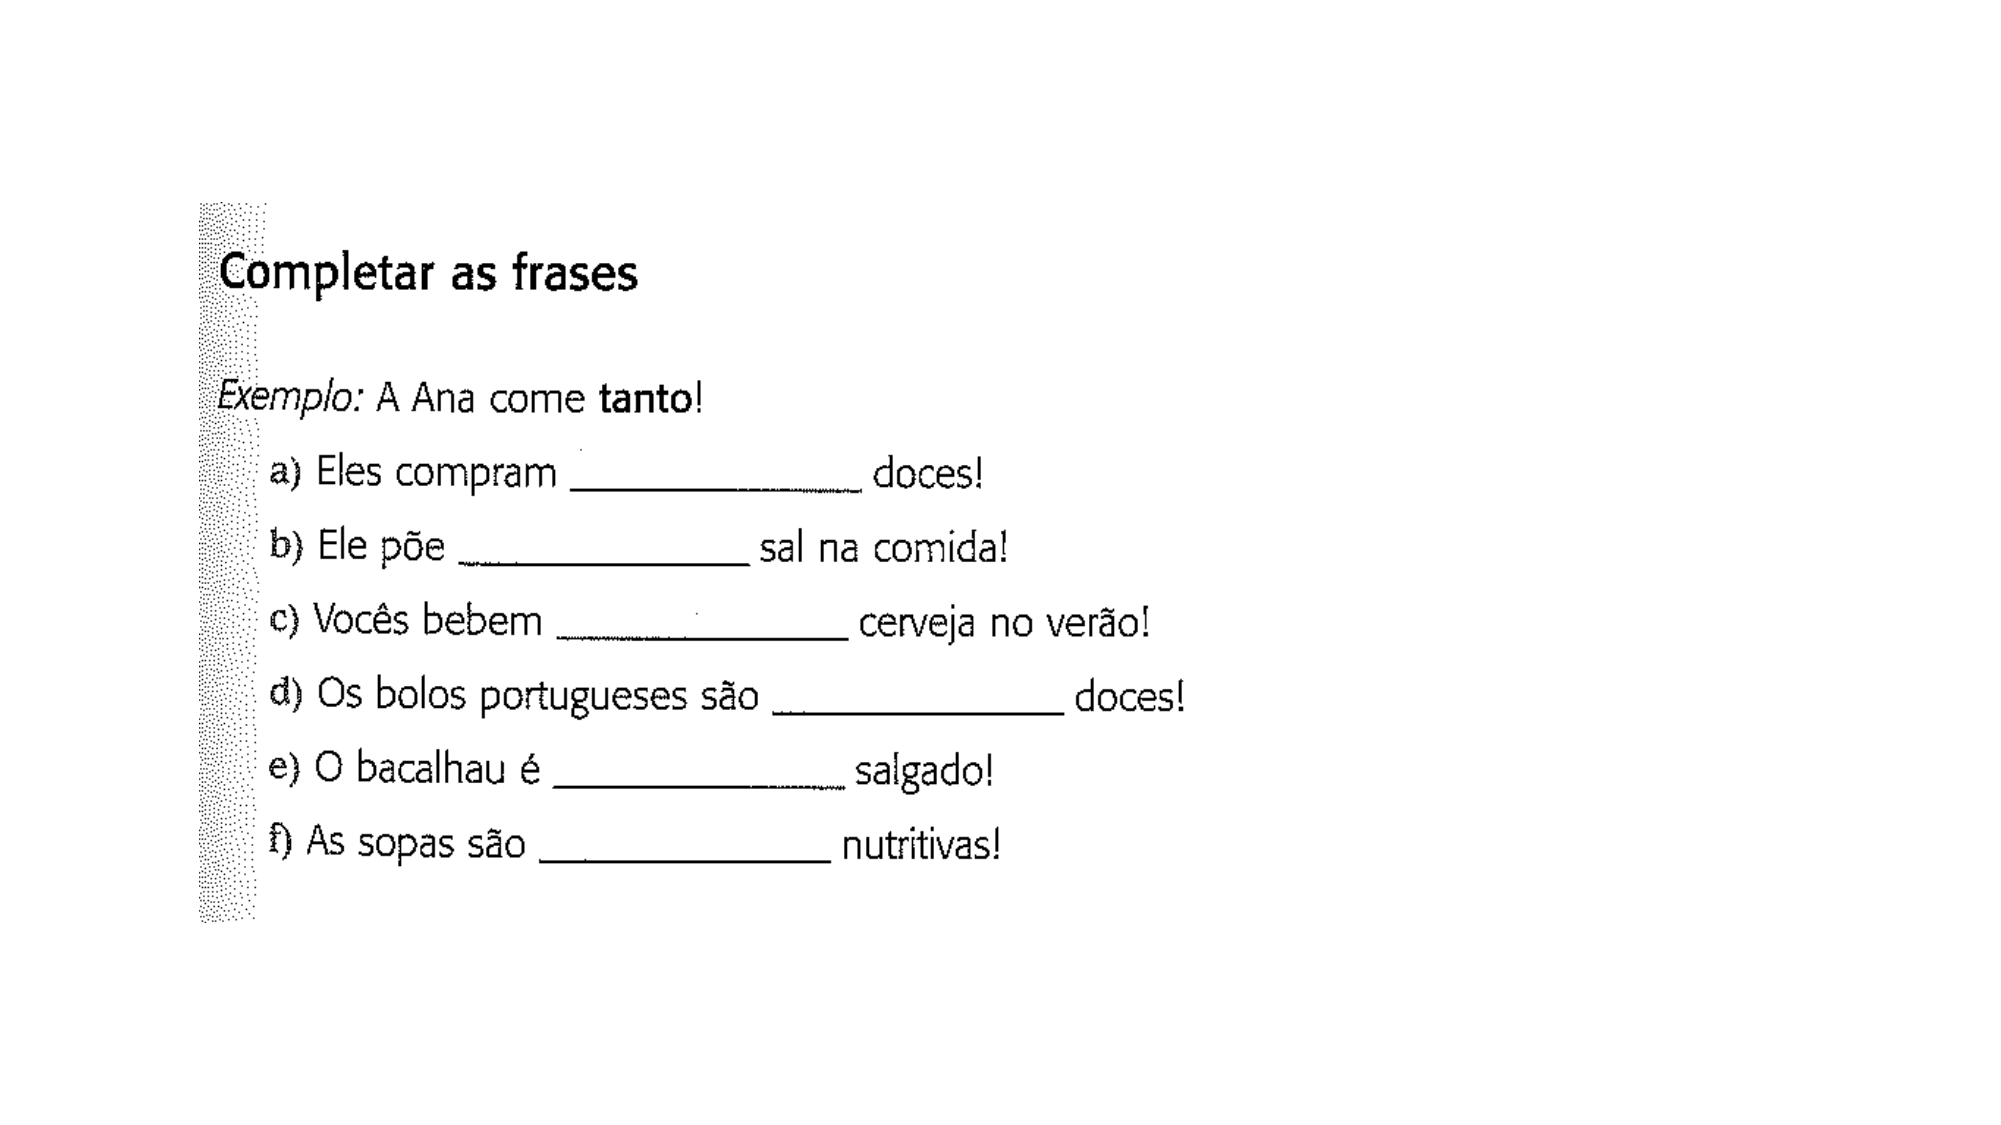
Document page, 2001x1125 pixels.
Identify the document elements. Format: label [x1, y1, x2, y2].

picture [199, 202, 1755, 923]
